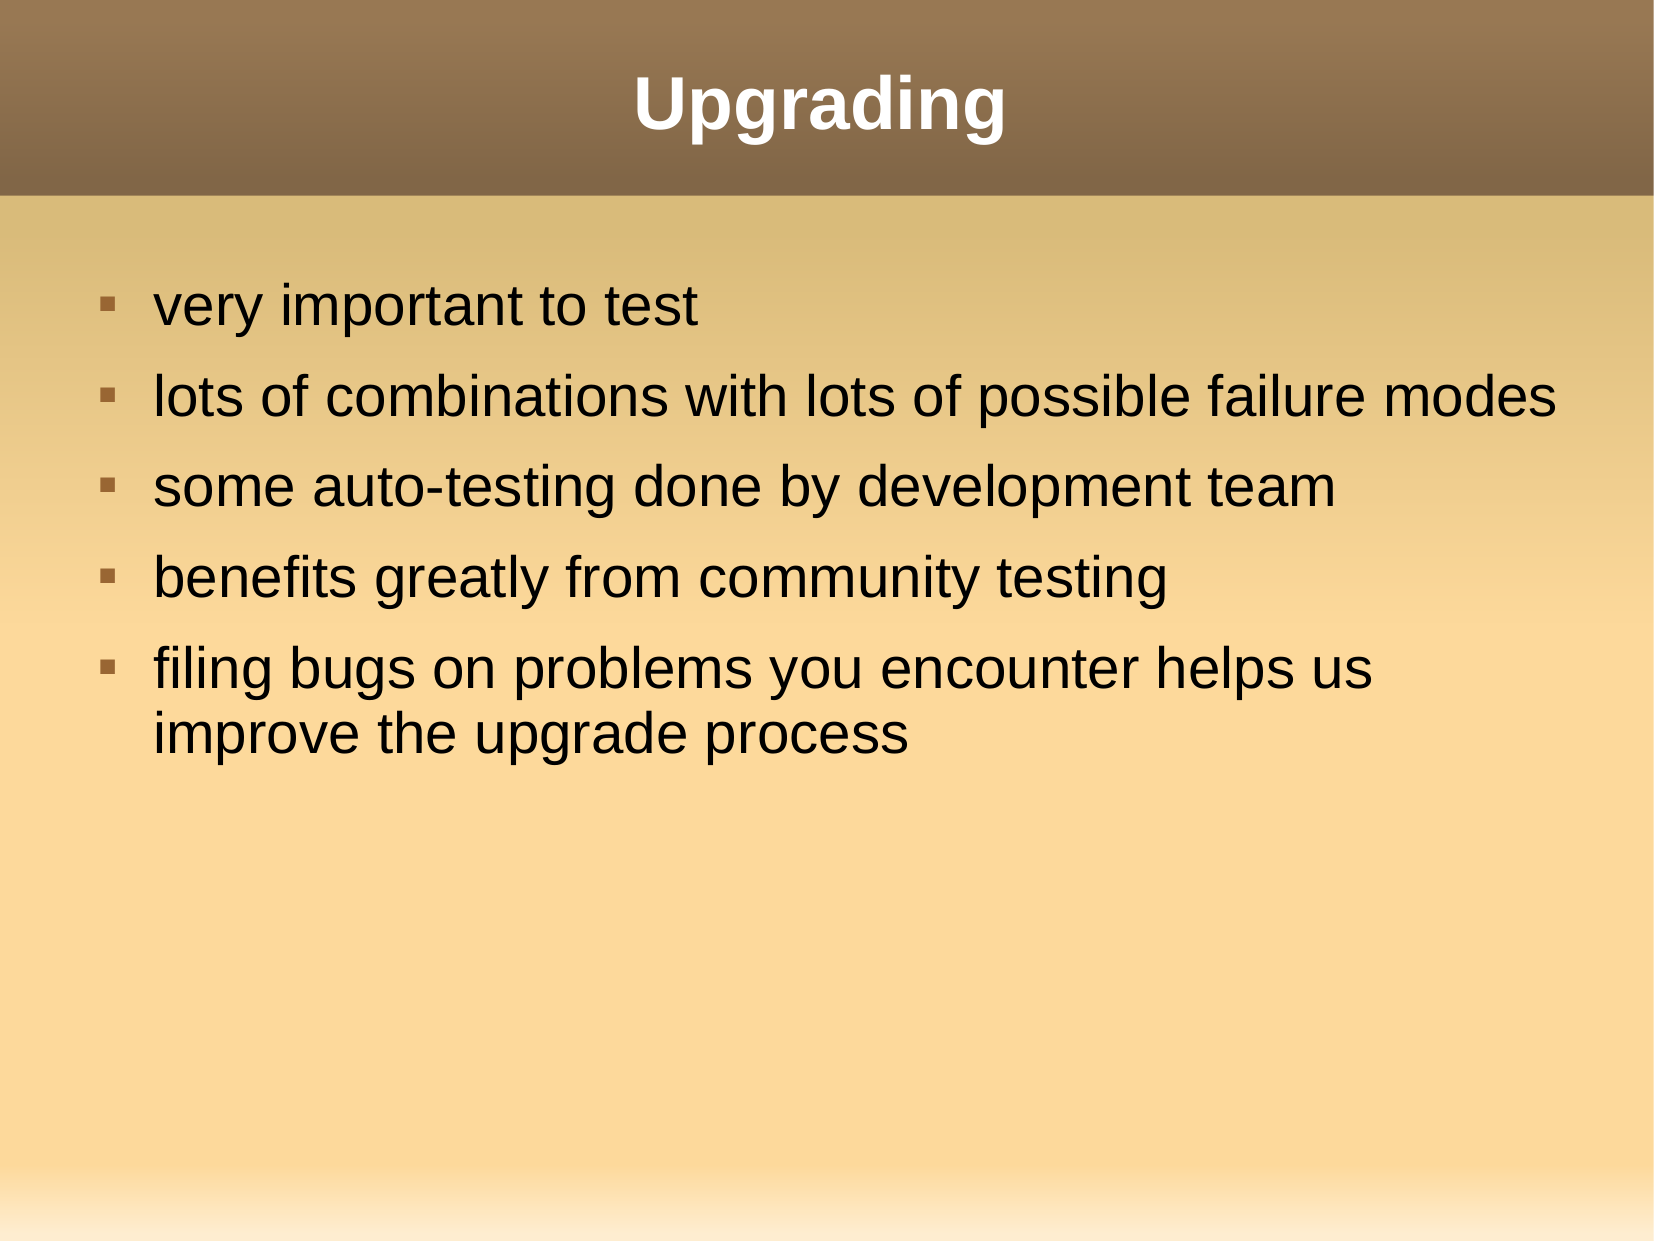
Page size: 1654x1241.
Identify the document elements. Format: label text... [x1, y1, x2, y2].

picture [0, 0, 1654, 1241]
title Upgrading [76, 0, 1565, 208]
list very important to test lots of combinations with lots of possible failure modes some auto-testing done by development team benefits greatly from community testing filing bugs on problems you encounter helps us improve the upgrade process [82, 272, 1571, 1077]
